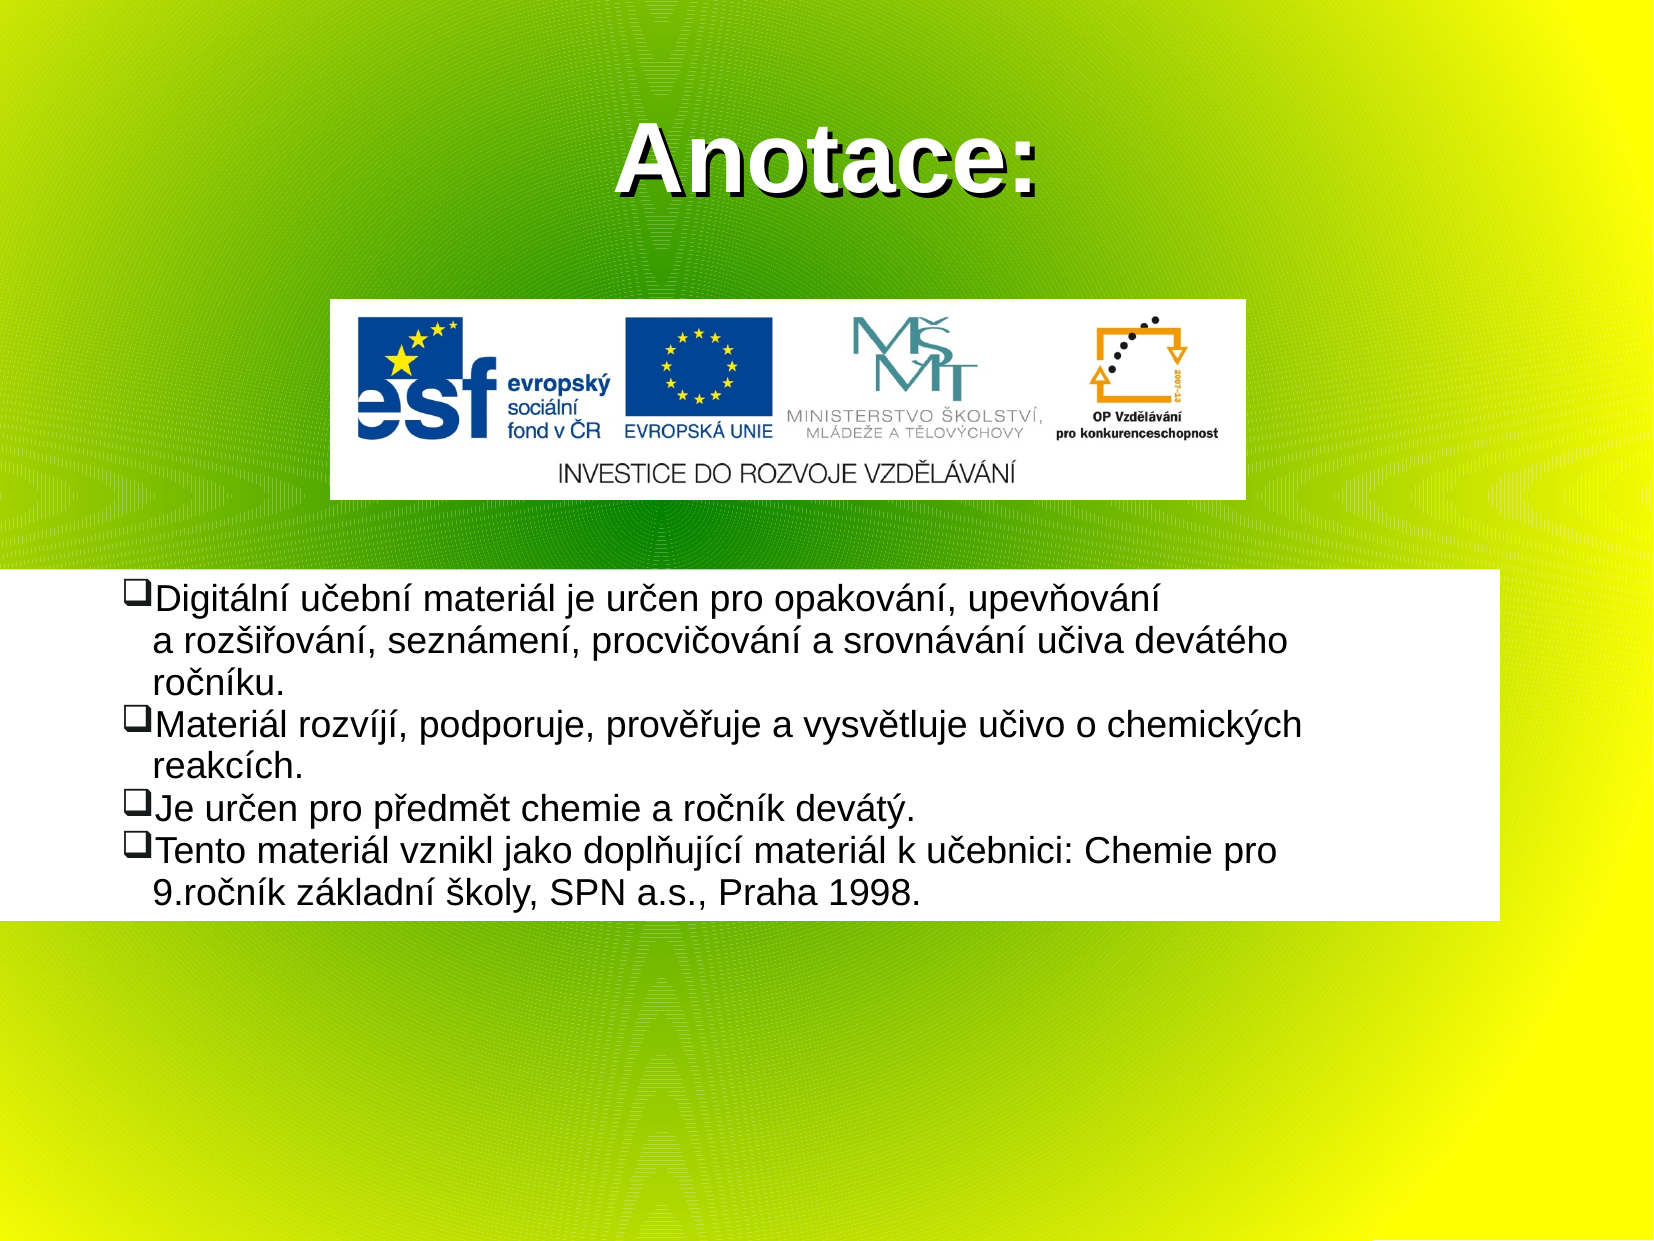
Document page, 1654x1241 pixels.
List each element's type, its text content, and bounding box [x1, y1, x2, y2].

title Anotace: [82, 49, 1571, 257]
picture [330, 299, 1246, 500]
text_box Digitální učební materiál je určen pro opakování, upevňování a rozšiřování, seznámení, procvičování a srovnávání učiva devátého ročníku. Materiál rozvíjí, podporuje, prověřuje a vysvětluje učivo o chemických reakcích. Je určen pro předmět chemie a ročník devátý. Tento materiál vznikl jako doplňující materiál k učebnici: Chemie pro 9.ročník základní školy, SPN a.s., Praha 1998. [0, 569, 1500, 921]
